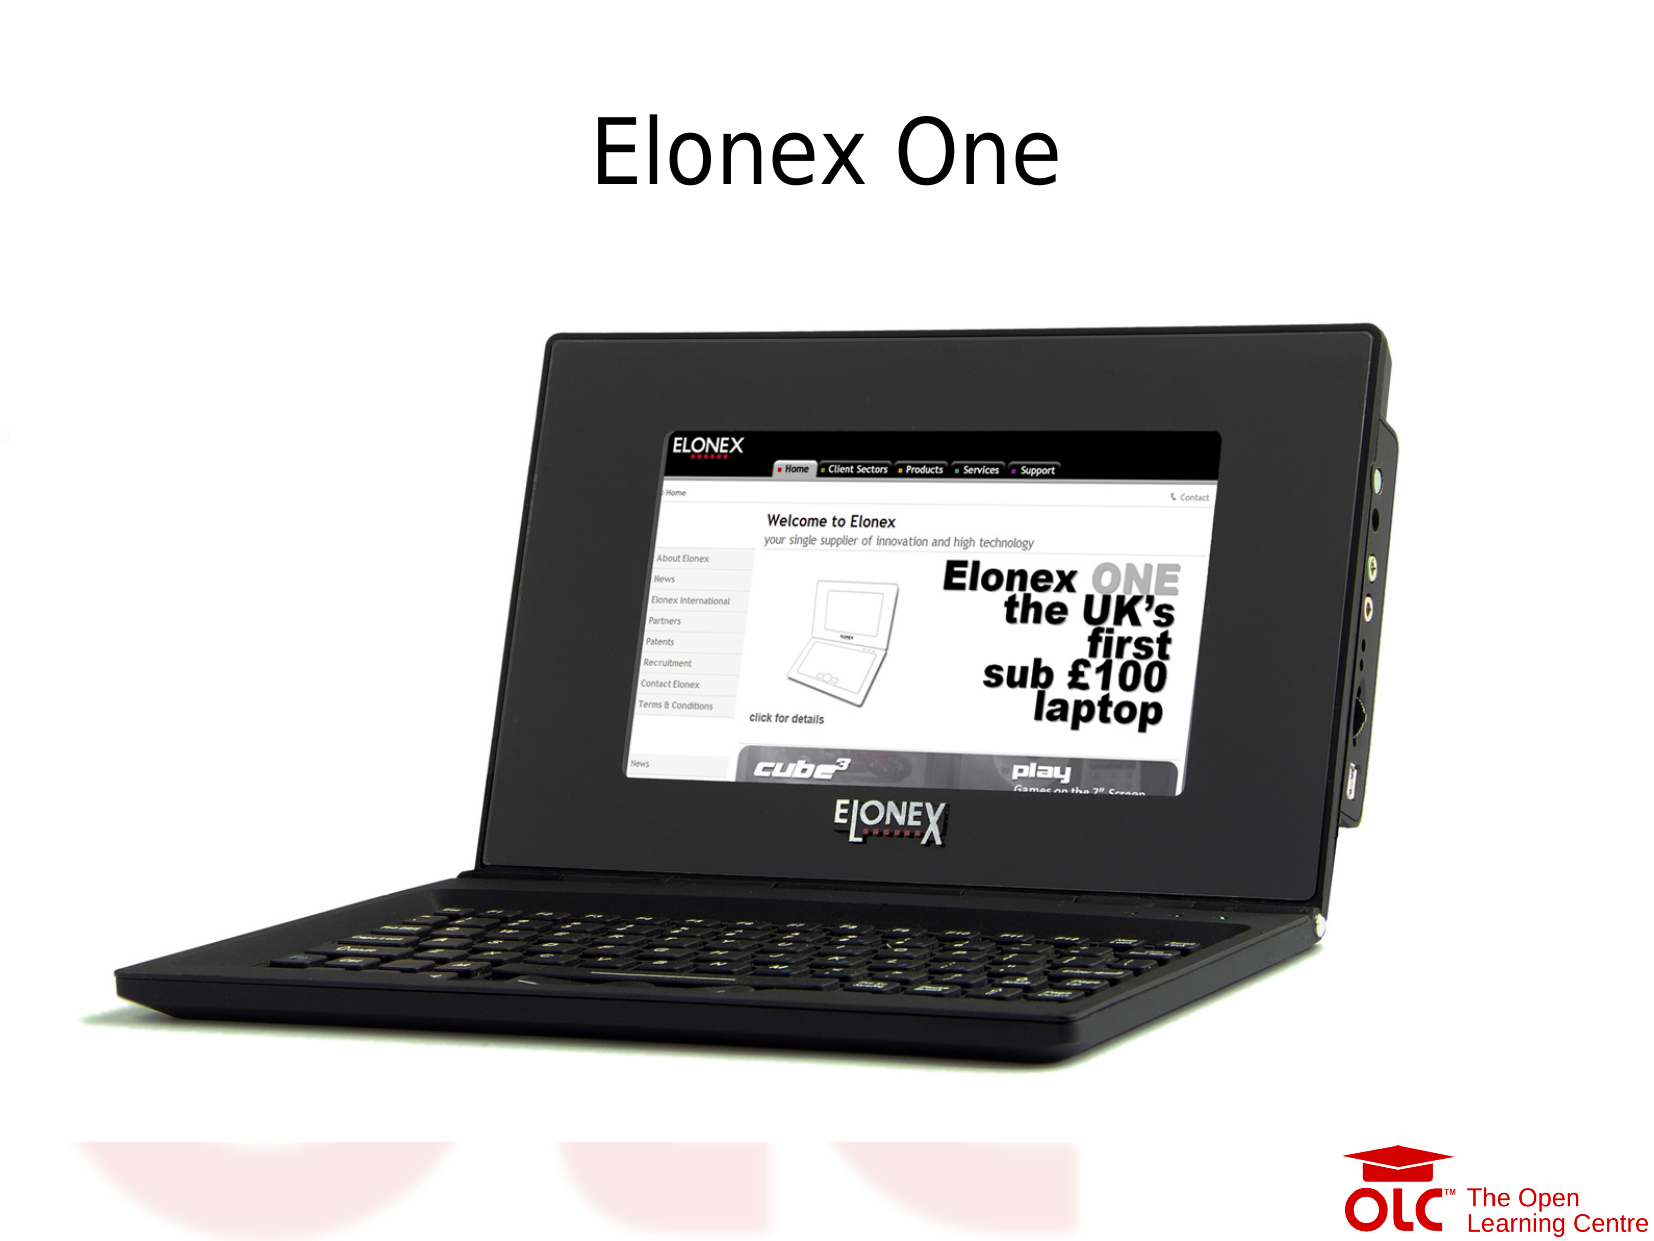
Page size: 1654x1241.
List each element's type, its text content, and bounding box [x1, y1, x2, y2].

picture [1341, 1145, 1648, 1237]
picture [0, 240, 1466, 1241]
title Elonex One [82, 56, 1571, 250]
